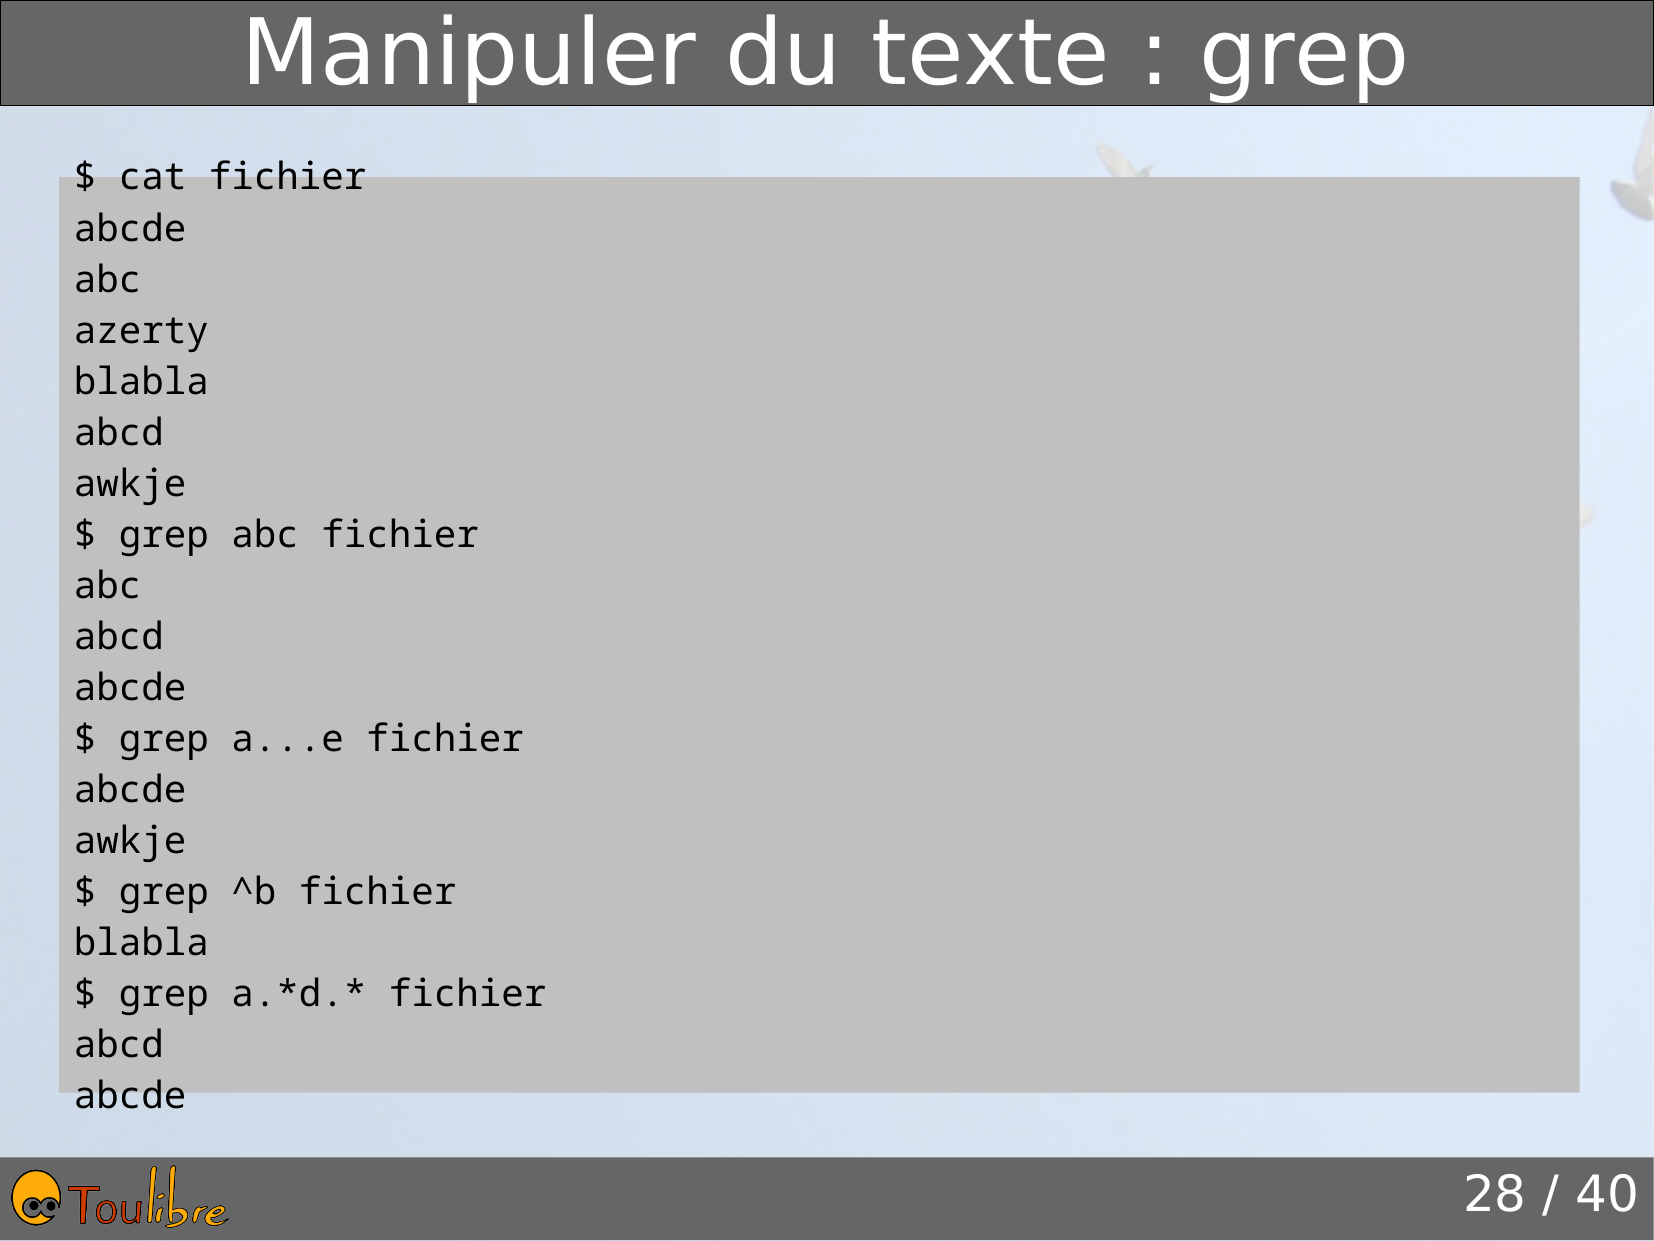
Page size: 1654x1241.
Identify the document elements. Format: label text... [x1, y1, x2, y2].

picture [11, 1165, 229, 1228]
text_box $ cat fichier abcde abc azerty blabla abcd awkje $ grep abc fichier abc abcd abcde $ grep a...e fichier abcde awkje $ grep ^b fichier blabla $ grep a.*d.* fichier abcd abcde [59, 177, 1580, 1093]
title Manipuler du texte : grep [0, 0, 1654, 107]
